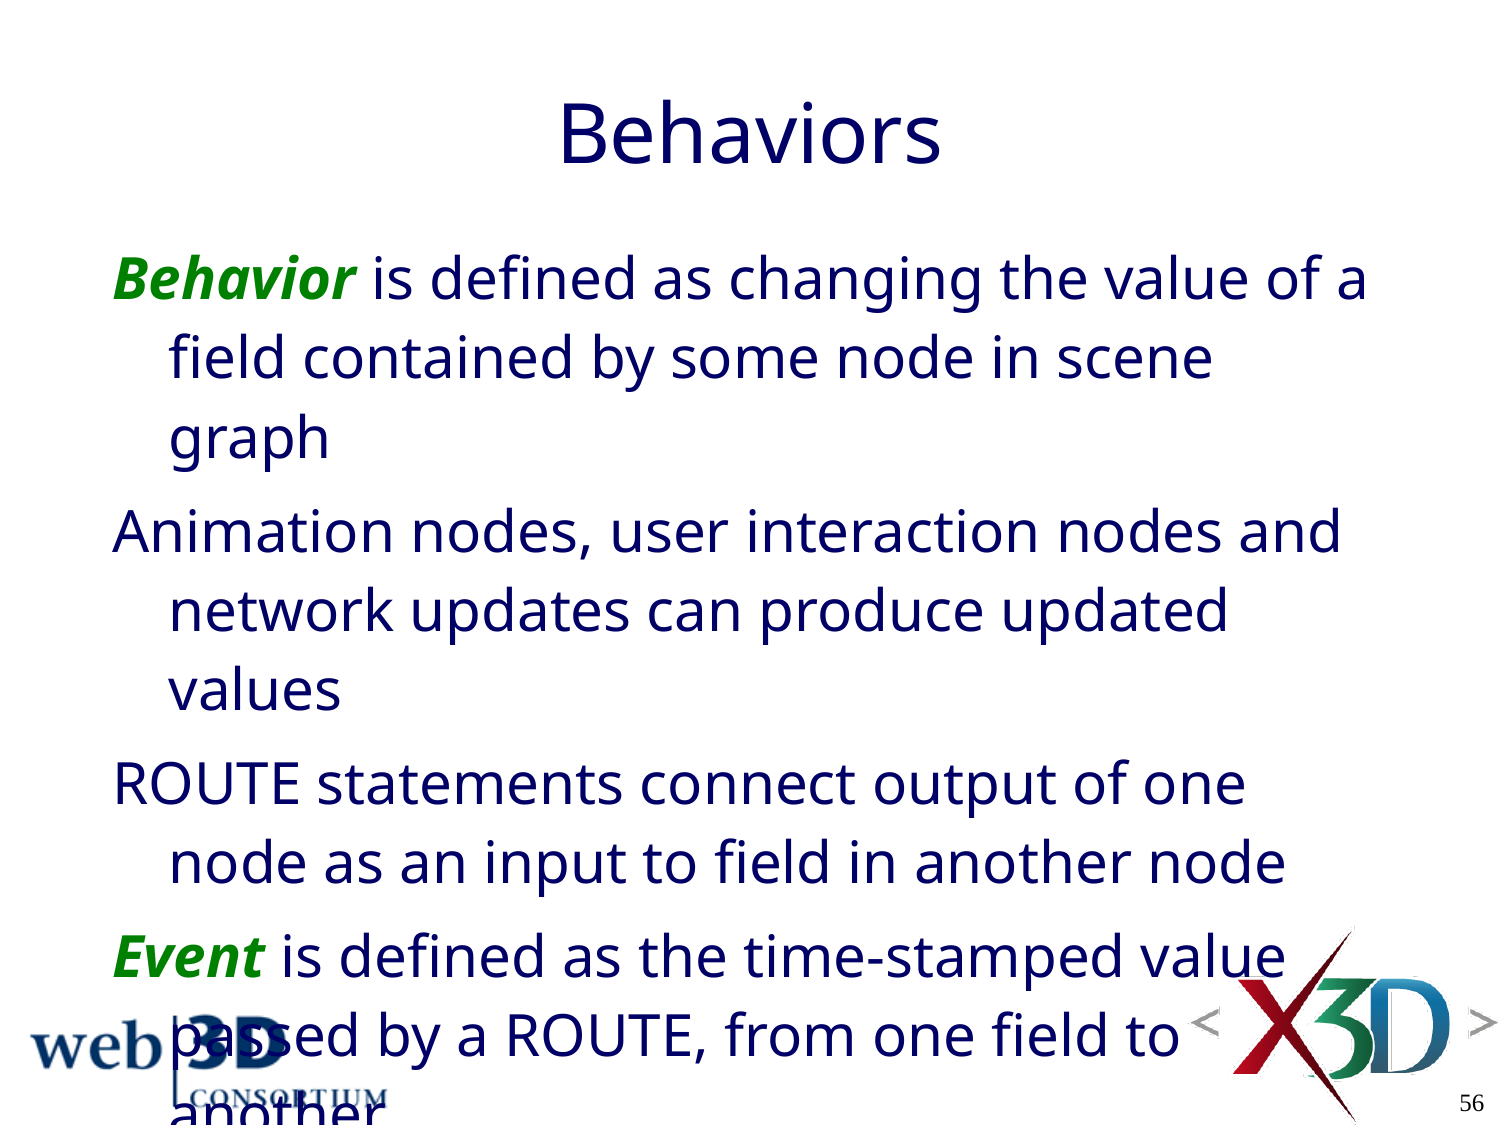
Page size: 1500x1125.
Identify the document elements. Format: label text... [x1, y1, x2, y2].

picture [246, 1107, 264, 1118]
picture [303, 1108, 319, 1118]
picture [1187, 926, 1500, 1125]
list Behavior is defined as changing the value of a field contained by some node in scene graph Animation nodes, user interaction nodes and network updates can produce updated values ROUTE statements connect output of one node as an input to field in another node Event is defined as the time-stamped value passed by a ROUTE, from one field to another Thus the values held by nodes in scene graph can change as time advances [112, 237, 1388, 1084]
picture [338, 1107, 354, 1116]
picture [12, 998, 413, 1118]
title Behaviors [112, 44, 1388, 218]
picture [211, 1108, 227, 1118]
